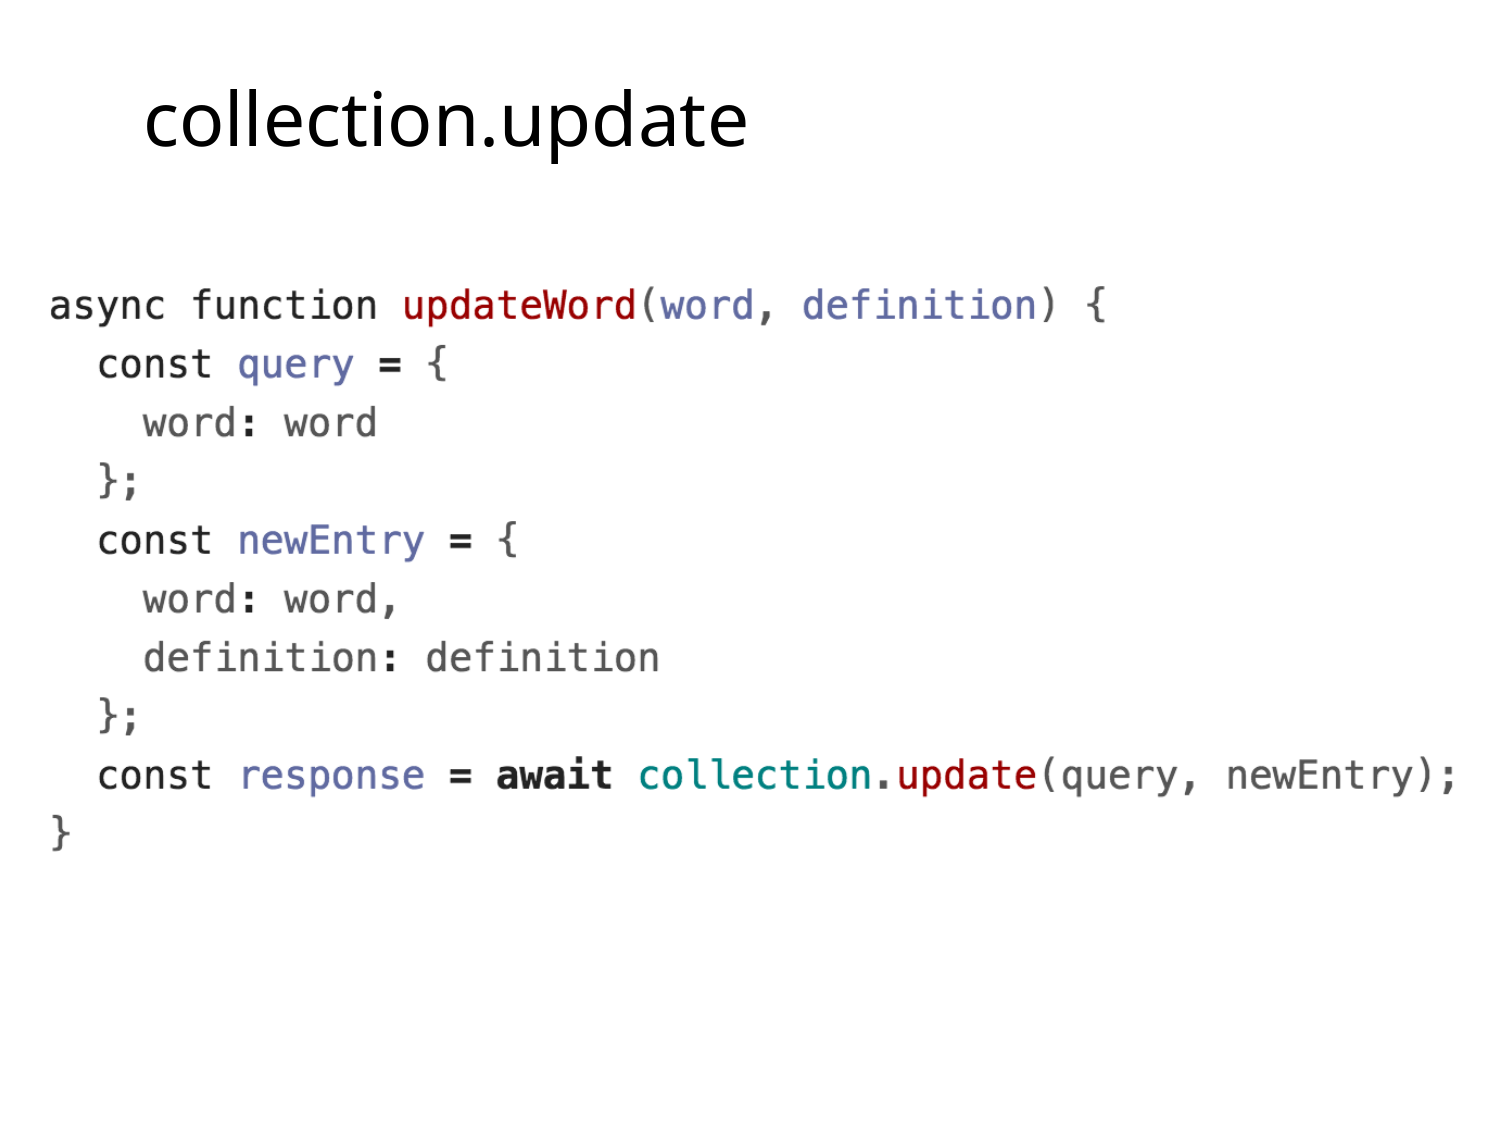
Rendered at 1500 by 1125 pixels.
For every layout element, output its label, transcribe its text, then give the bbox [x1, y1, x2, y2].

title collection.update [128, 56, 1372, 183]
picture [24, 271, 1475, 891]
